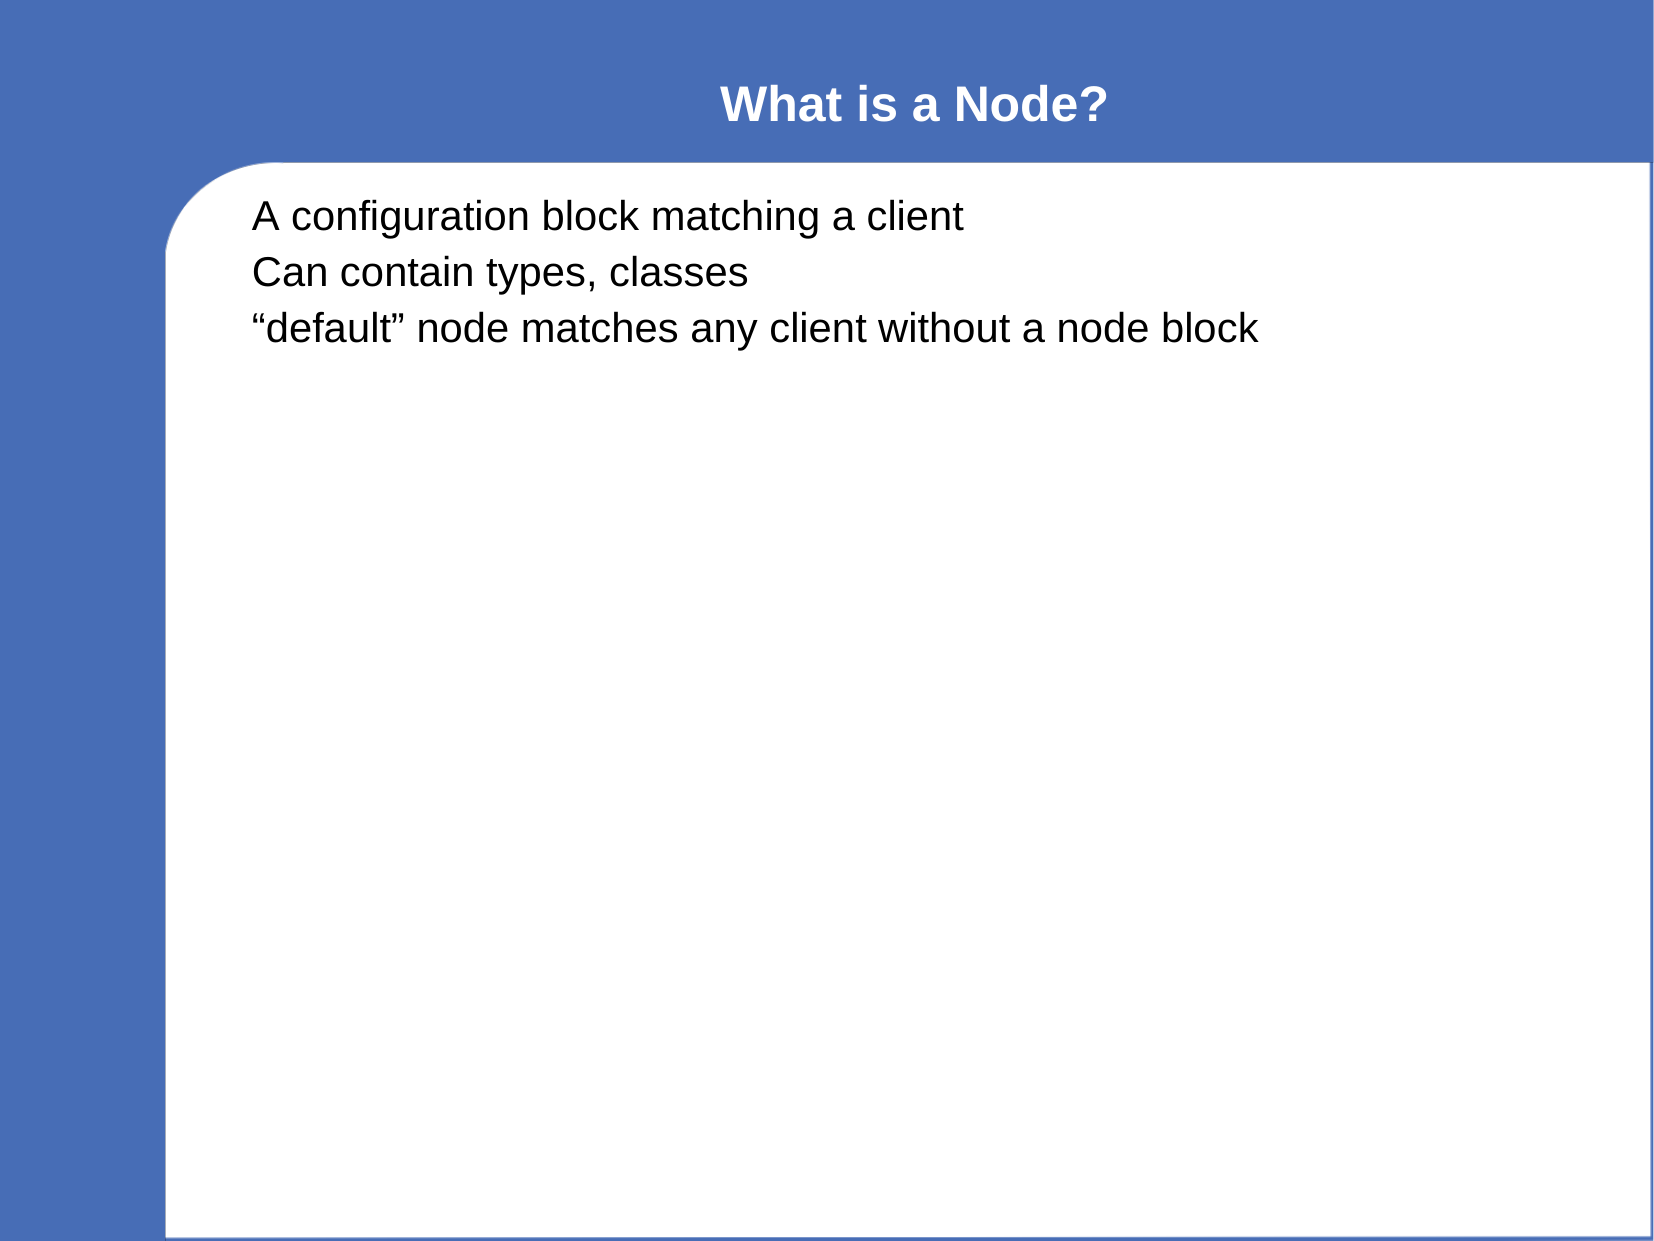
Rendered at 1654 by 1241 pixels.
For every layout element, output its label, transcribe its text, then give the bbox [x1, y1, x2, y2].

picture [0, 0, 1654, 1241]
list A configuration block matching a client Can contain types, classes “default” node matches any client without a node block [234, 192, 1596, 1020]
title What is a Node? [234, 27, 1595, 181]
